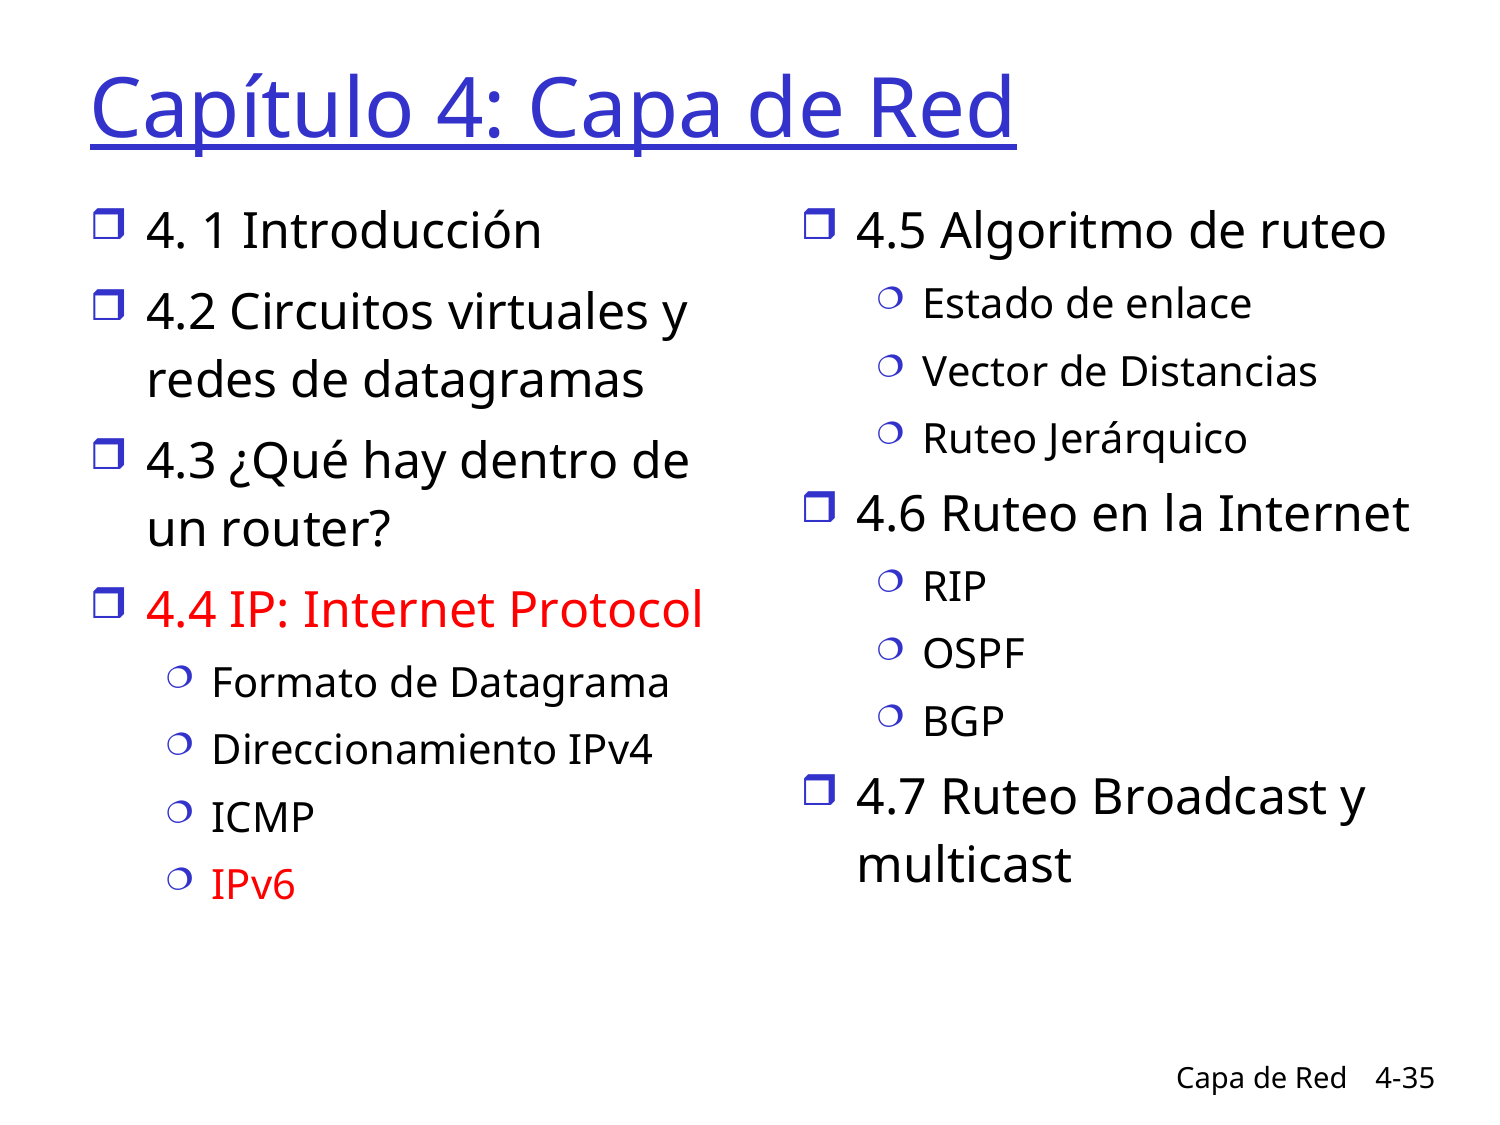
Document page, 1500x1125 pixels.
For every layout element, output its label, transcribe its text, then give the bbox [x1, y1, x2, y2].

title Capítulo 4: Capa de Red [75, 15, 1463, 196]
list 4.5 Algoritmo de ruteo Estado de enlace Vector de Distancias Ruteo Jerárquico 4.6 Ruteo en la Internet RIP OSPF BGP 4.7 Ruteo Broadcast y multicast [785, 187, 1464, 1044]
list 4. 1 Introducción 4.2 Circuitos virtuales y redes de datagramas 4.3 ¿Qué hay dentro de un router? 4.4 IP: Internet Protocol Formato de Datagrama Direccionamiento IPv4 ICMP IPv6 [75, 187, 753, 1044]
